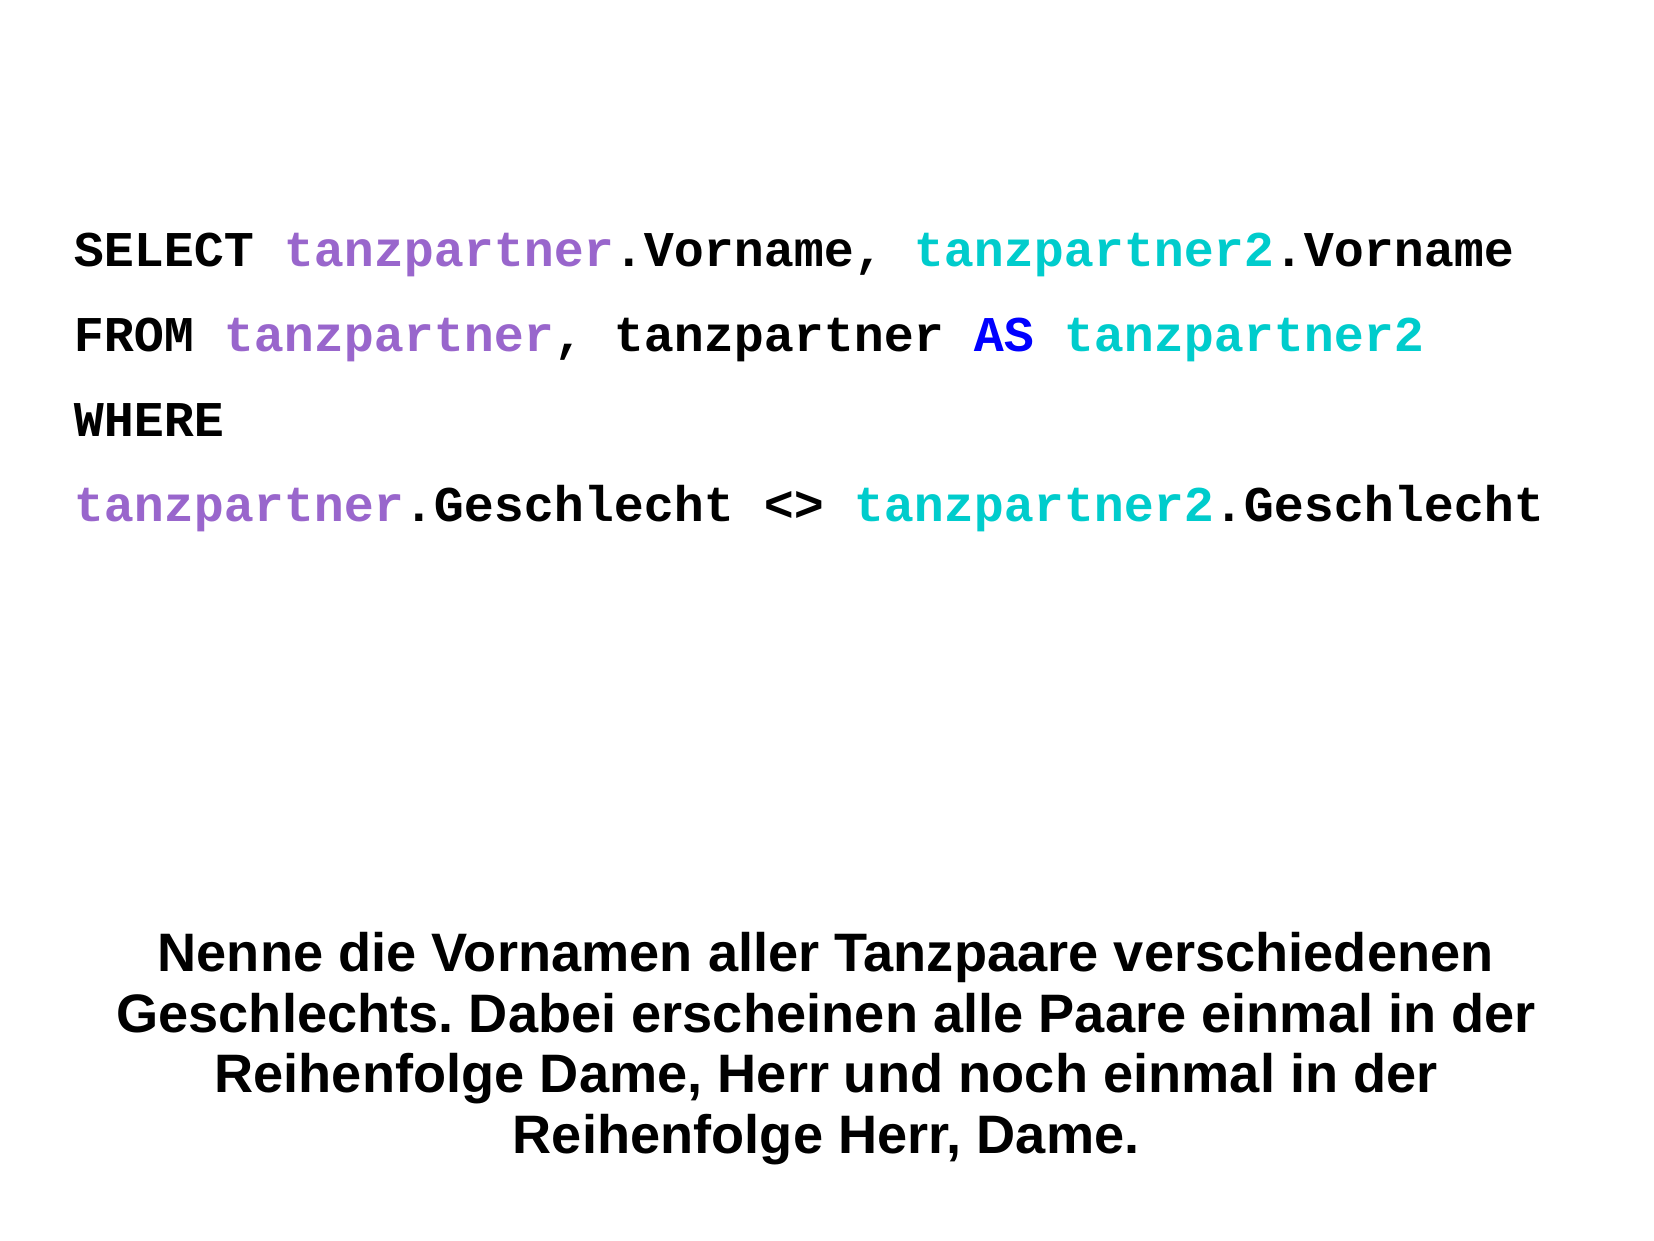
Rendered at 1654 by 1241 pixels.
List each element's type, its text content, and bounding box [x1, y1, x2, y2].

text_box Nenne die Vornamen aller Tanzpaare verschiedenen Geschlechts. Dabei erscheinen alle Paare einmal in der Reihenfolge Dame, Herr und noch einmal in der Reihenfolge Herr, Dame. [59, 915, 1595, 1179]
text_box SELECT tanzpartner.Vorname, tanzpartner2.Vorname FROM tanzpartner, tanzpartner AS tanzpartner2 WHERE tanzpartner.Geschlecht <> tanzpartner2.Geschlecht [59, 188, 1625, 516]
